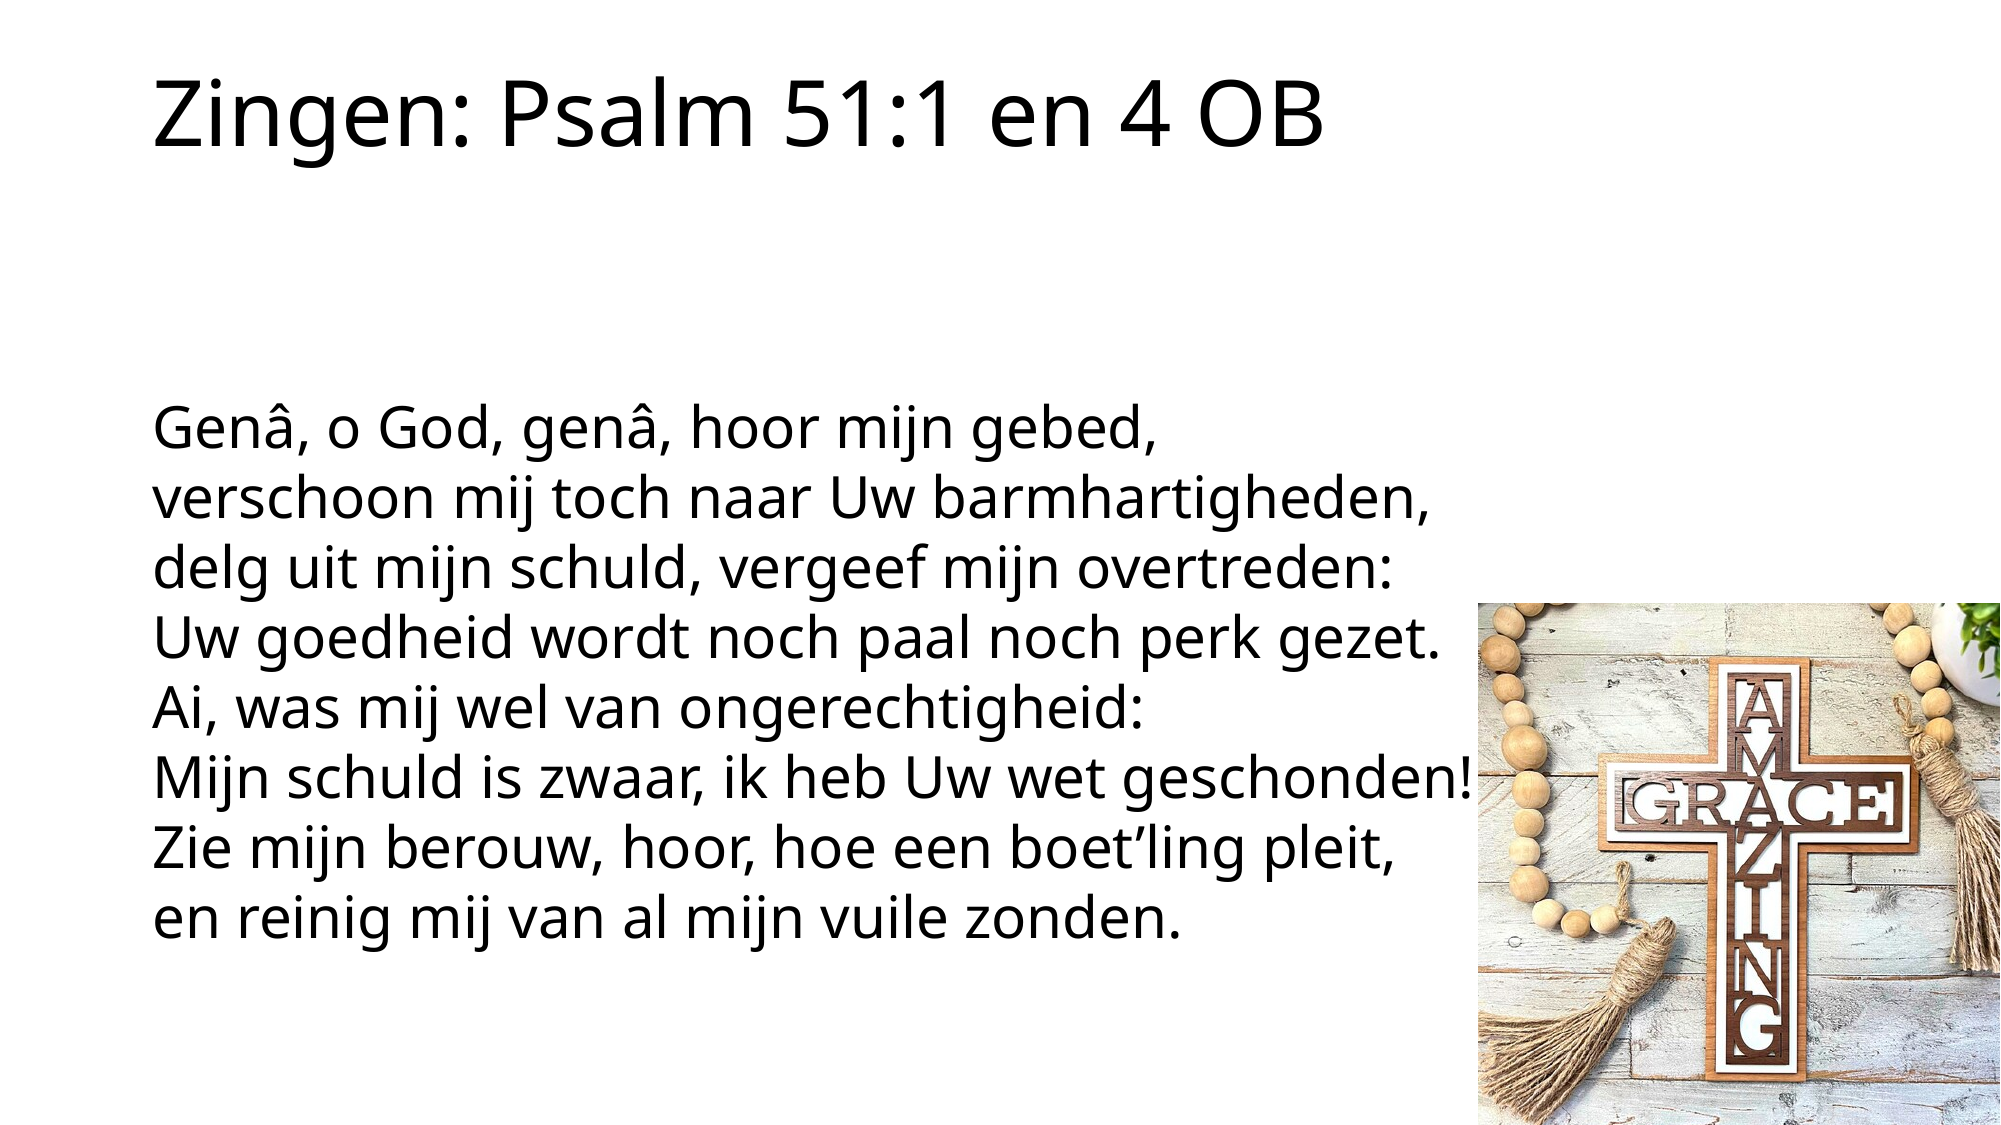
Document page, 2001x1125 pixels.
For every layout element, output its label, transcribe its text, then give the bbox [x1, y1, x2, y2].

title Zingen: Psalm 51:1 en 4 OB [137, 59, 1863, 278]
text_box Genâ, o God, genâ, hoor mijn gebed, verschoon mij toch naar Uw barmhartigheden, delg uit mijn schuld, vergeef mijn overtreden: Uw goedheid wordt noch paal noch perk gezet. Ai, was mij wel van ongerechtigheid: Mijn schuld is zwaar, ik heb Uw wet geschonden! Zie mijn berouw, hoor, hoe een boet’ling pleit, en reinig mij van al mijn vuile zonden. [137, 382, 1514, 958]
picture [1478, 603, 2000, 1125]
